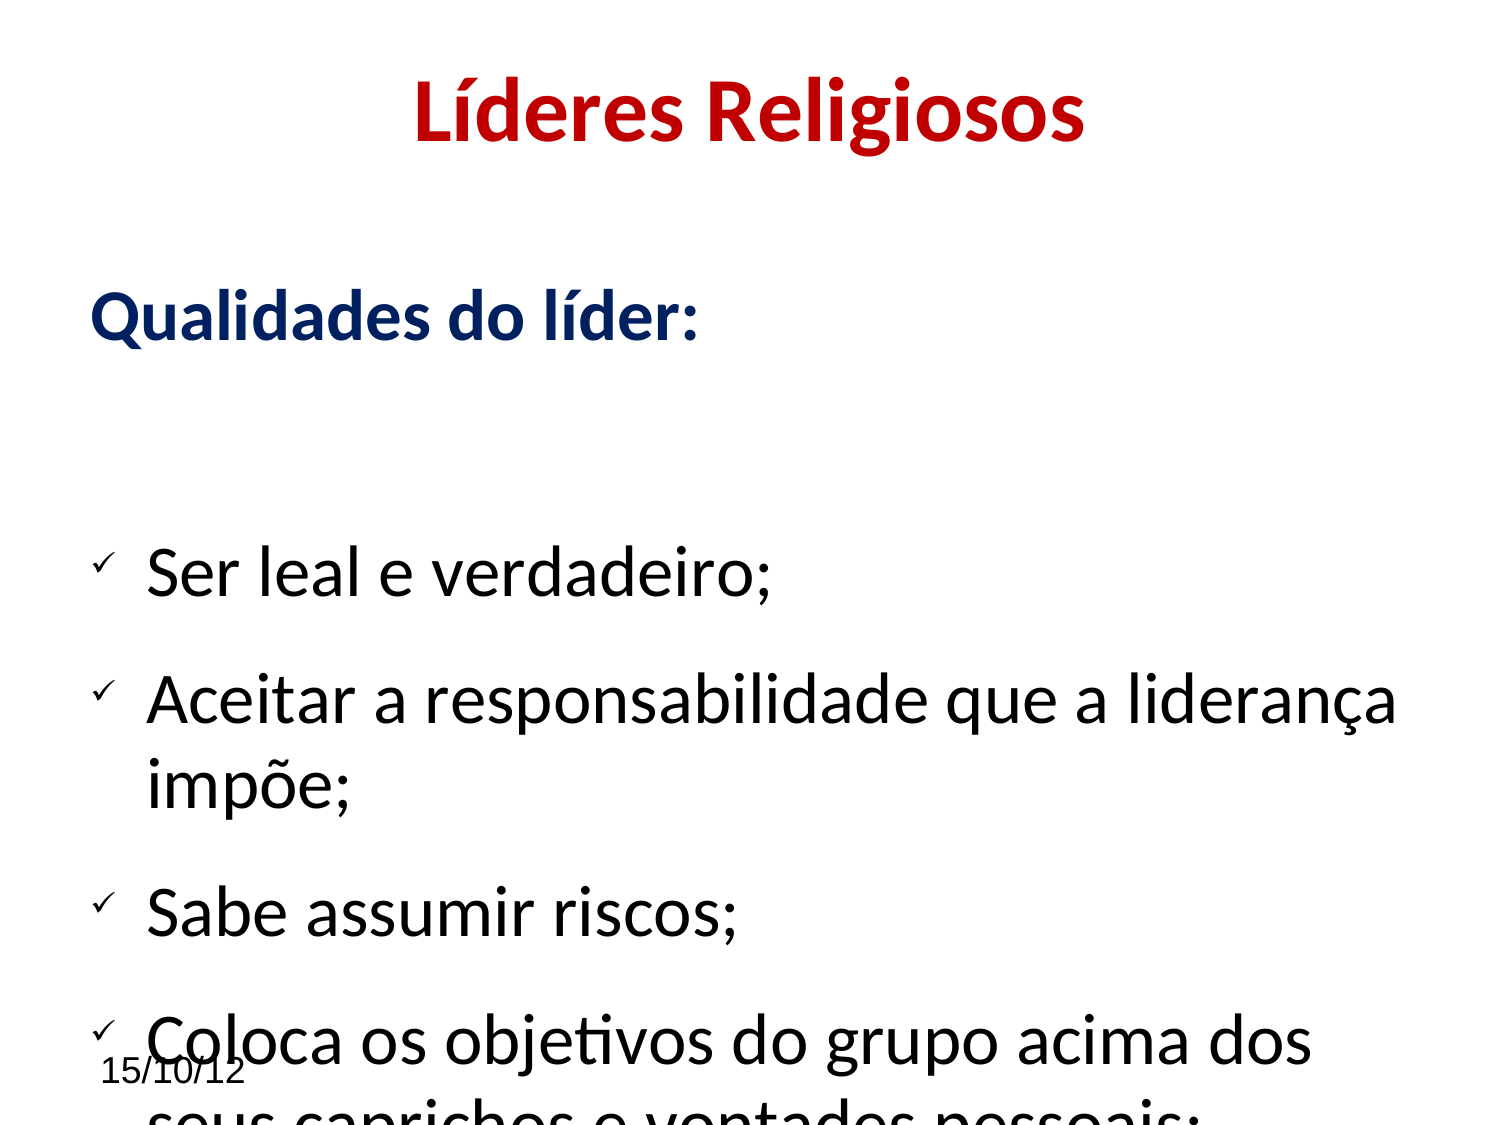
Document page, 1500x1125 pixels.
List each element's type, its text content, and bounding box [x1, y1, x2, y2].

title Líderes Religiosos [75, 45, 1426, 233]
text_box Qualidades do líder: Ser leal e verdadeiro; Aceitar a responsabilidade que a liderança impõe; Sabe assumir riscos; Coloca os objetivos do grupo acima dos seus caprichos e vontades pessoais; [75, 262, 1426, 1005]
